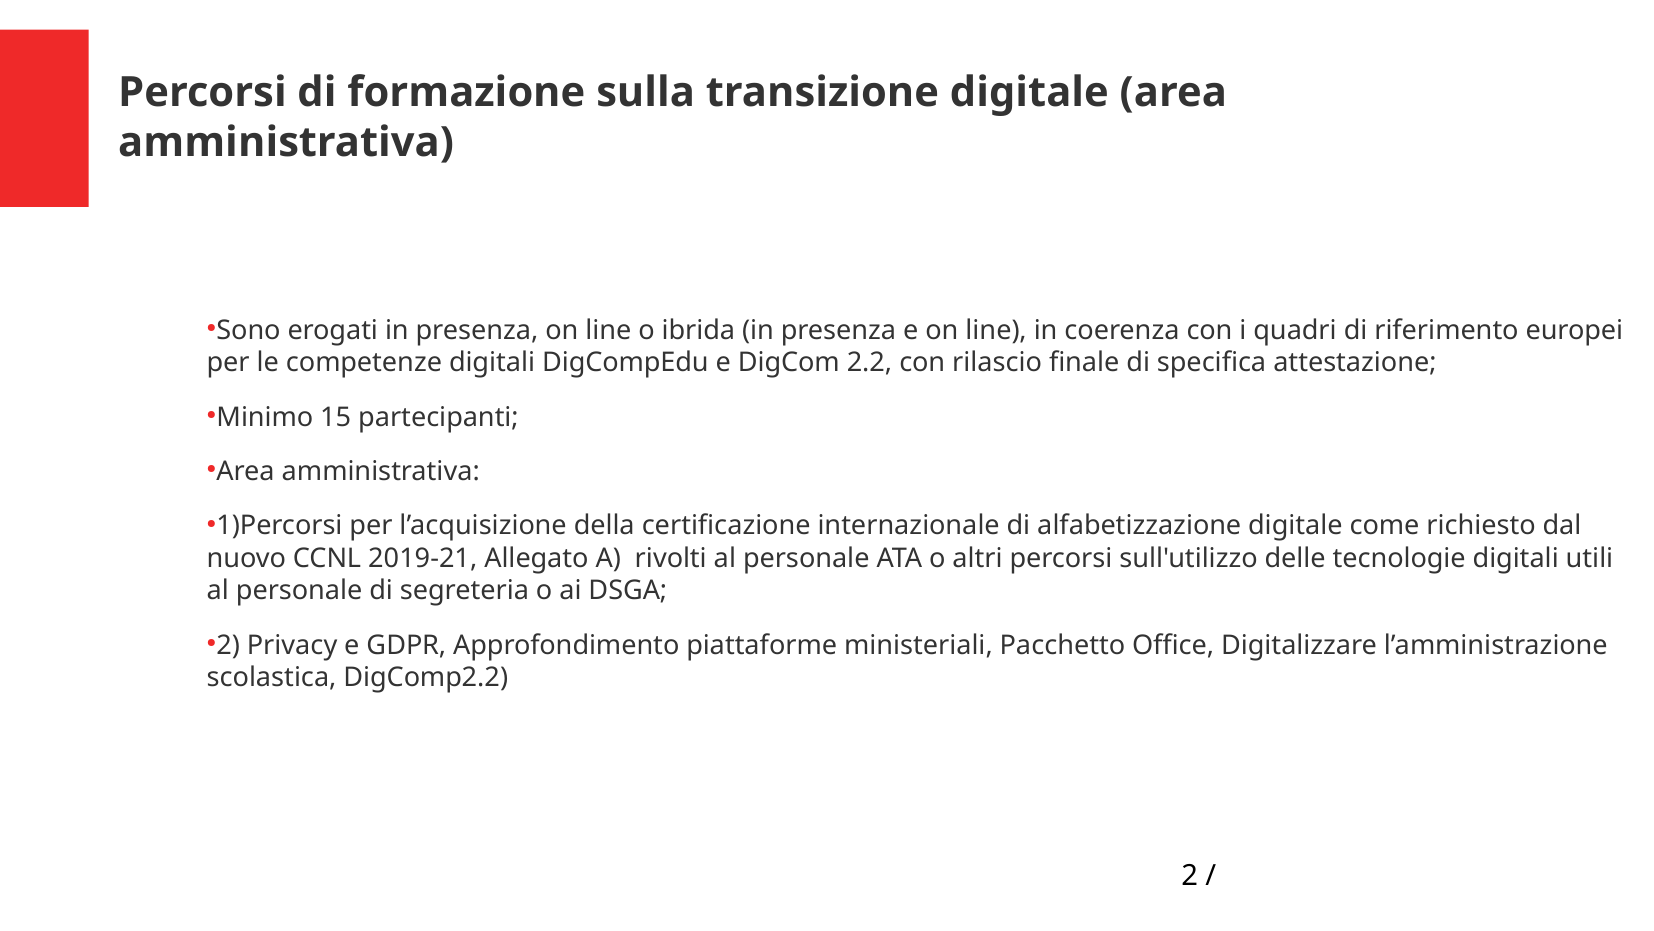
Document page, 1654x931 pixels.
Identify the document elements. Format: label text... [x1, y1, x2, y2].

list Sono erogati in presenza, on line o ibrida (in presenza e on line), in coerenza con i quadri di riferimento europei per le competenze digitali DigCompEdu e DigCom 2.2, con rilascio finale di specifica attestazione; Minimo 15 partecipanti; Area amministrativa: 1)Percorsi per l’acquisizione della certificazione internazionale di alfabetizzazione digitale come richiesto dal nuovo CCNL 2019-21, Allegato A) rivolti al personale ATA o altri percorsi sull'utilizzo delle tecnologie digitali utili al personale di segreteria o ai DSGA; 2) Privacy e GDPR, Approfondimento piattaforme ministeriali, Pacchetto Office, Digitalizzare l’amministrazione scolastica, DigComp2.2) [206, 257, 1625, 798]
title Percorsi di formazione sulla transizione digitale (area amministrativa) [118, 37, 1571, 193]
text_box 3 / [1181, 856, 1565, 922]
